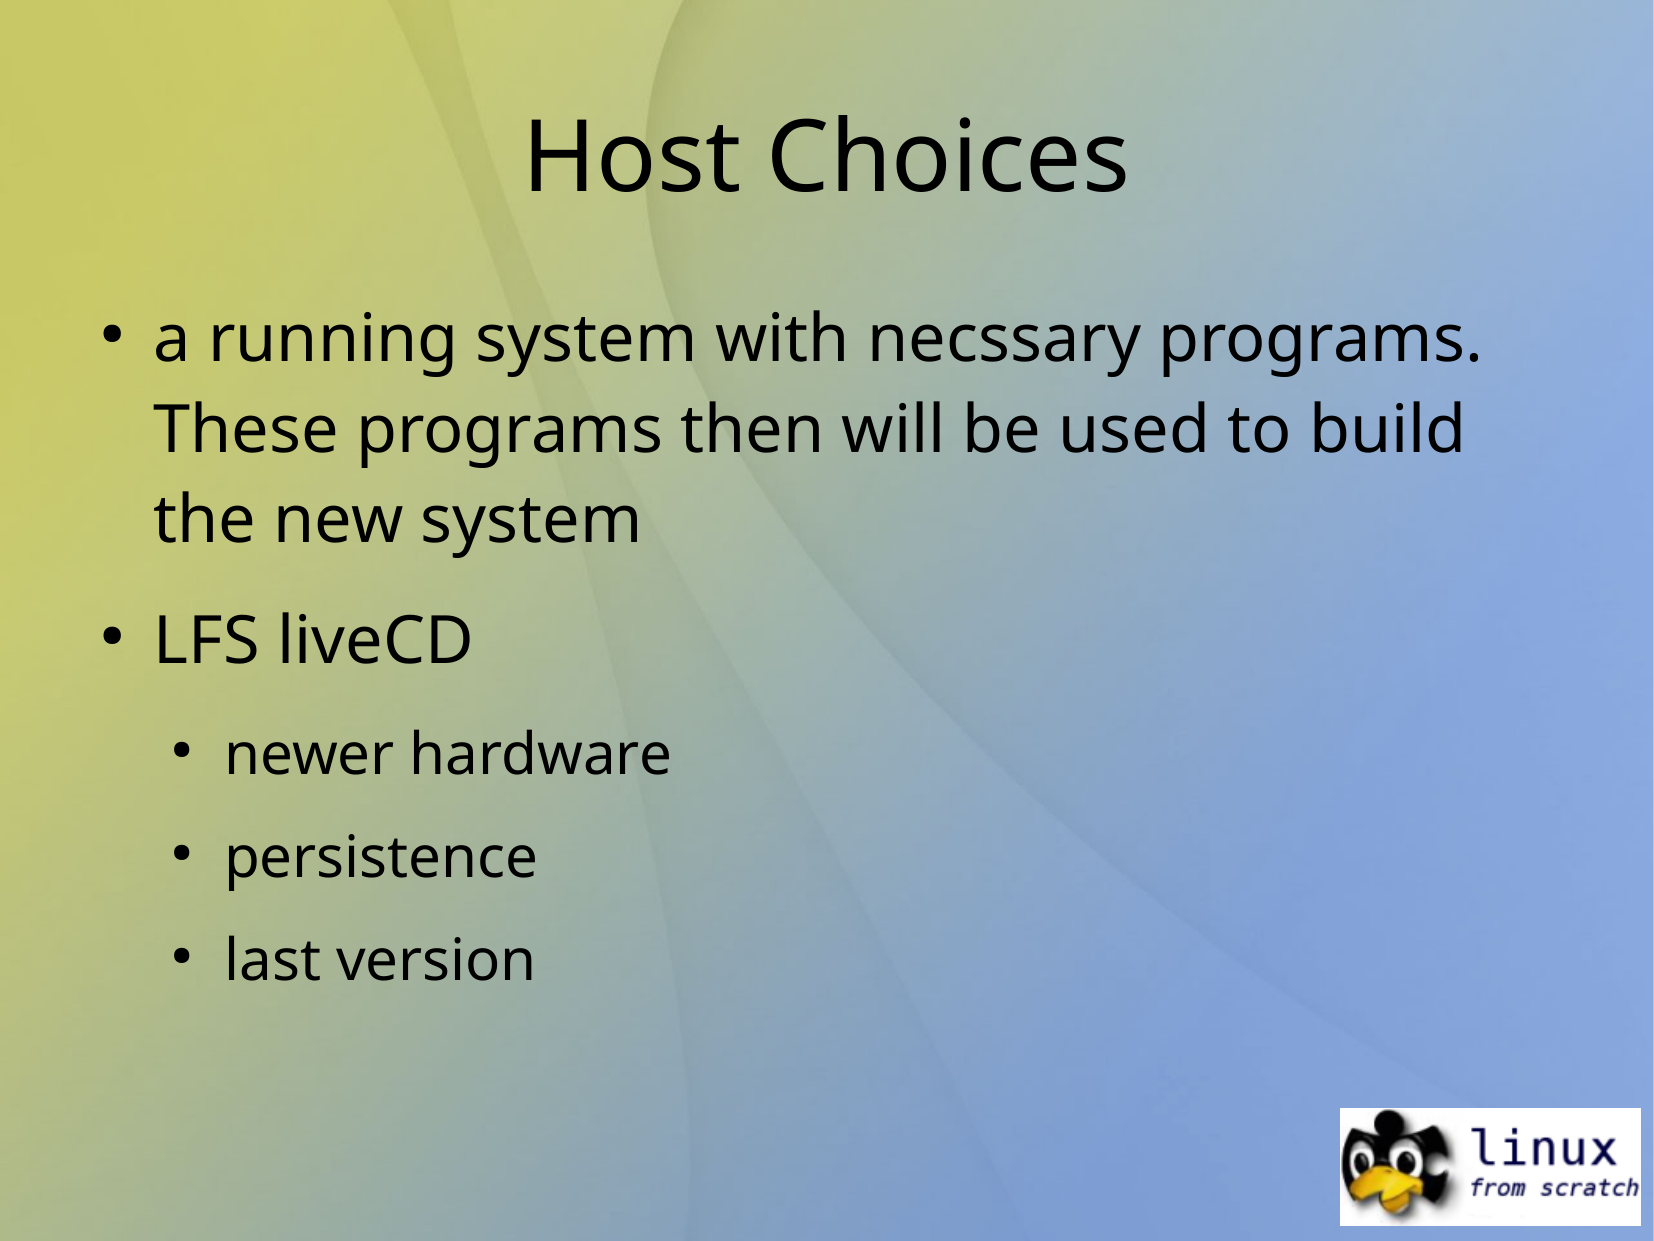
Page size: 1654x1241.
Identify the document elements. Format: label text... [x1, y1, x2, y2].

list a running system with necssary programs. These programs then will be used to build the new system LFS liveCD newer hardware persistence last version [82, 290, 1571, 1094]
title Host Choices [82, 56, 1571, 250]
picture [0, 0, 1654, 1241]
